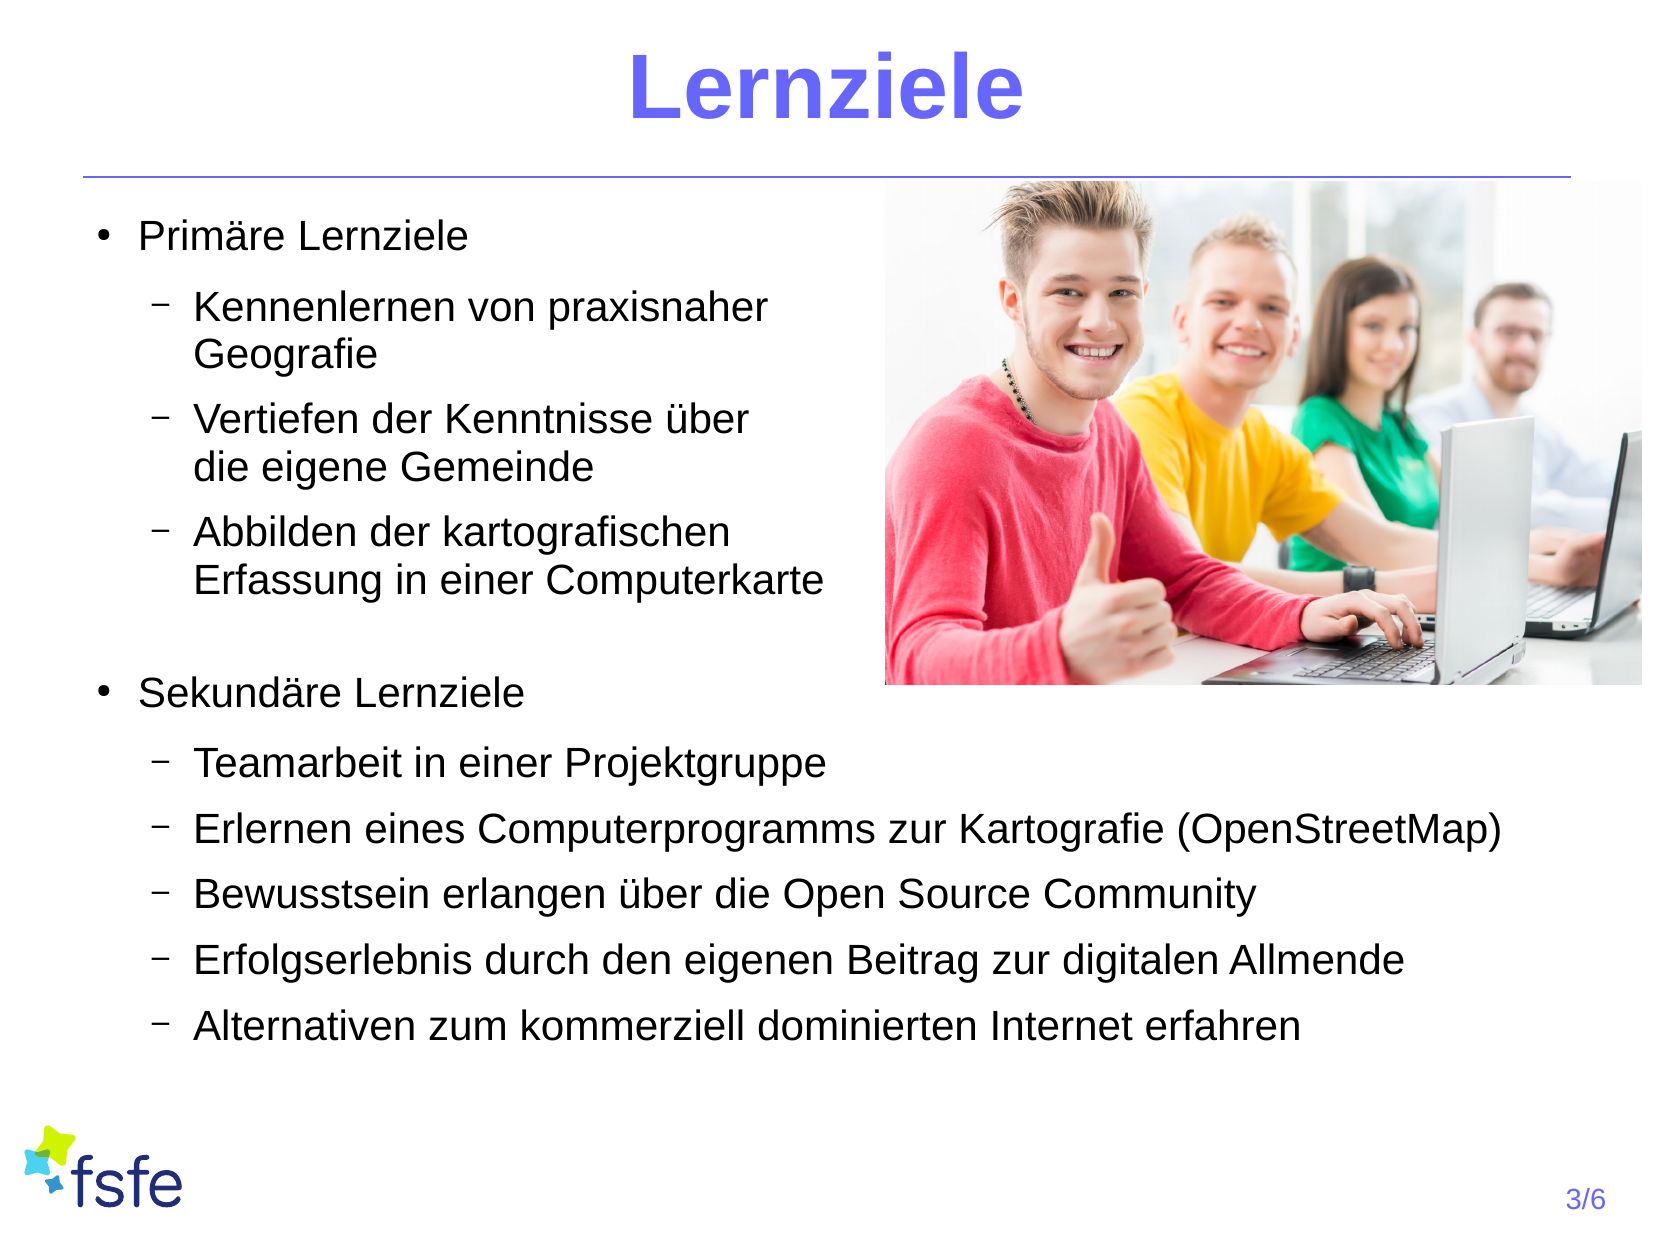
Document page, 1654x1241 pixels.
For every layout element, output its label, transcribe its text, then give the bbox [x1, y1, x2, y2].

list Primäre Lernziele Kennenlernen von praxisnaher Geografie Vertiefen der Kenntnisse über die eigene Gemeinde Abbilden der kartografischen Erfassung in einer Computerkarte Sekundäre Lernziele Teamarbeit in einer Projektgruppe Erlernen eines Computerprogramms zur Kartografie (OpenStreetMap) Bewusstsein erlangen über die Open Source Community Erfolgserlebnis durch den eigenen Beitrag zur digitalen Allmende Alternativen zum kommerziell dominierten Internet erfahren [82, 212, 1571, 1052]
title Lernziele [82, 31, 1571, 142]
picture [885, 181, 1642, 686]
